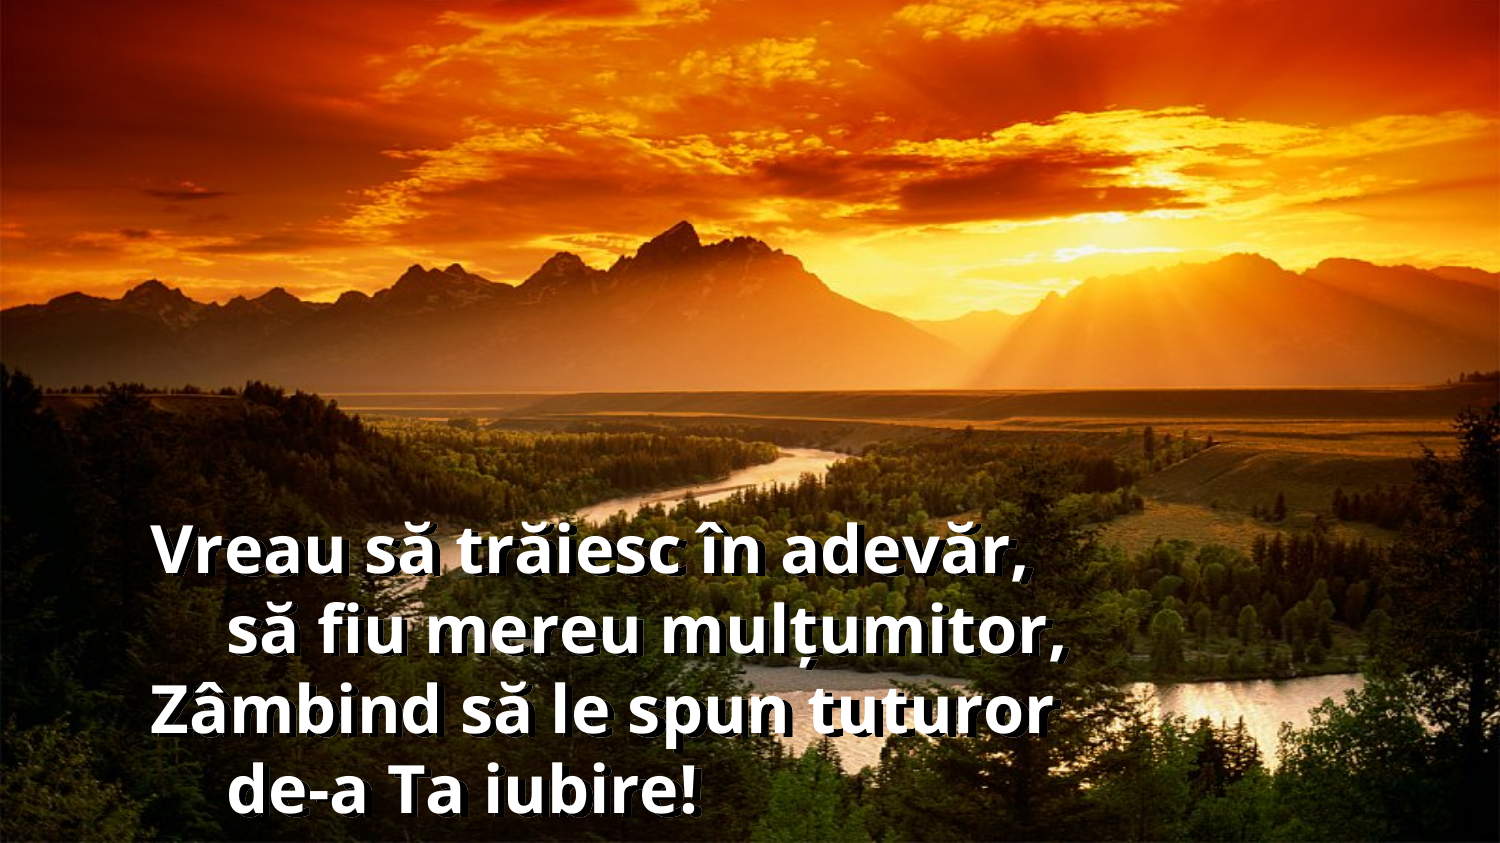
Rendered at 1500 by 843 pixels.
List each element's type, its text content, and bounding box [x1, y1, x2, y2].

picture [0, 0, 1500, 843]
text_box Vreau să trăiesc în adevăr, să fiu mereu mulţumitor, Zâmbind să le spun tuturor de-a Ta iubire! [135, 499, 1482, 835]
